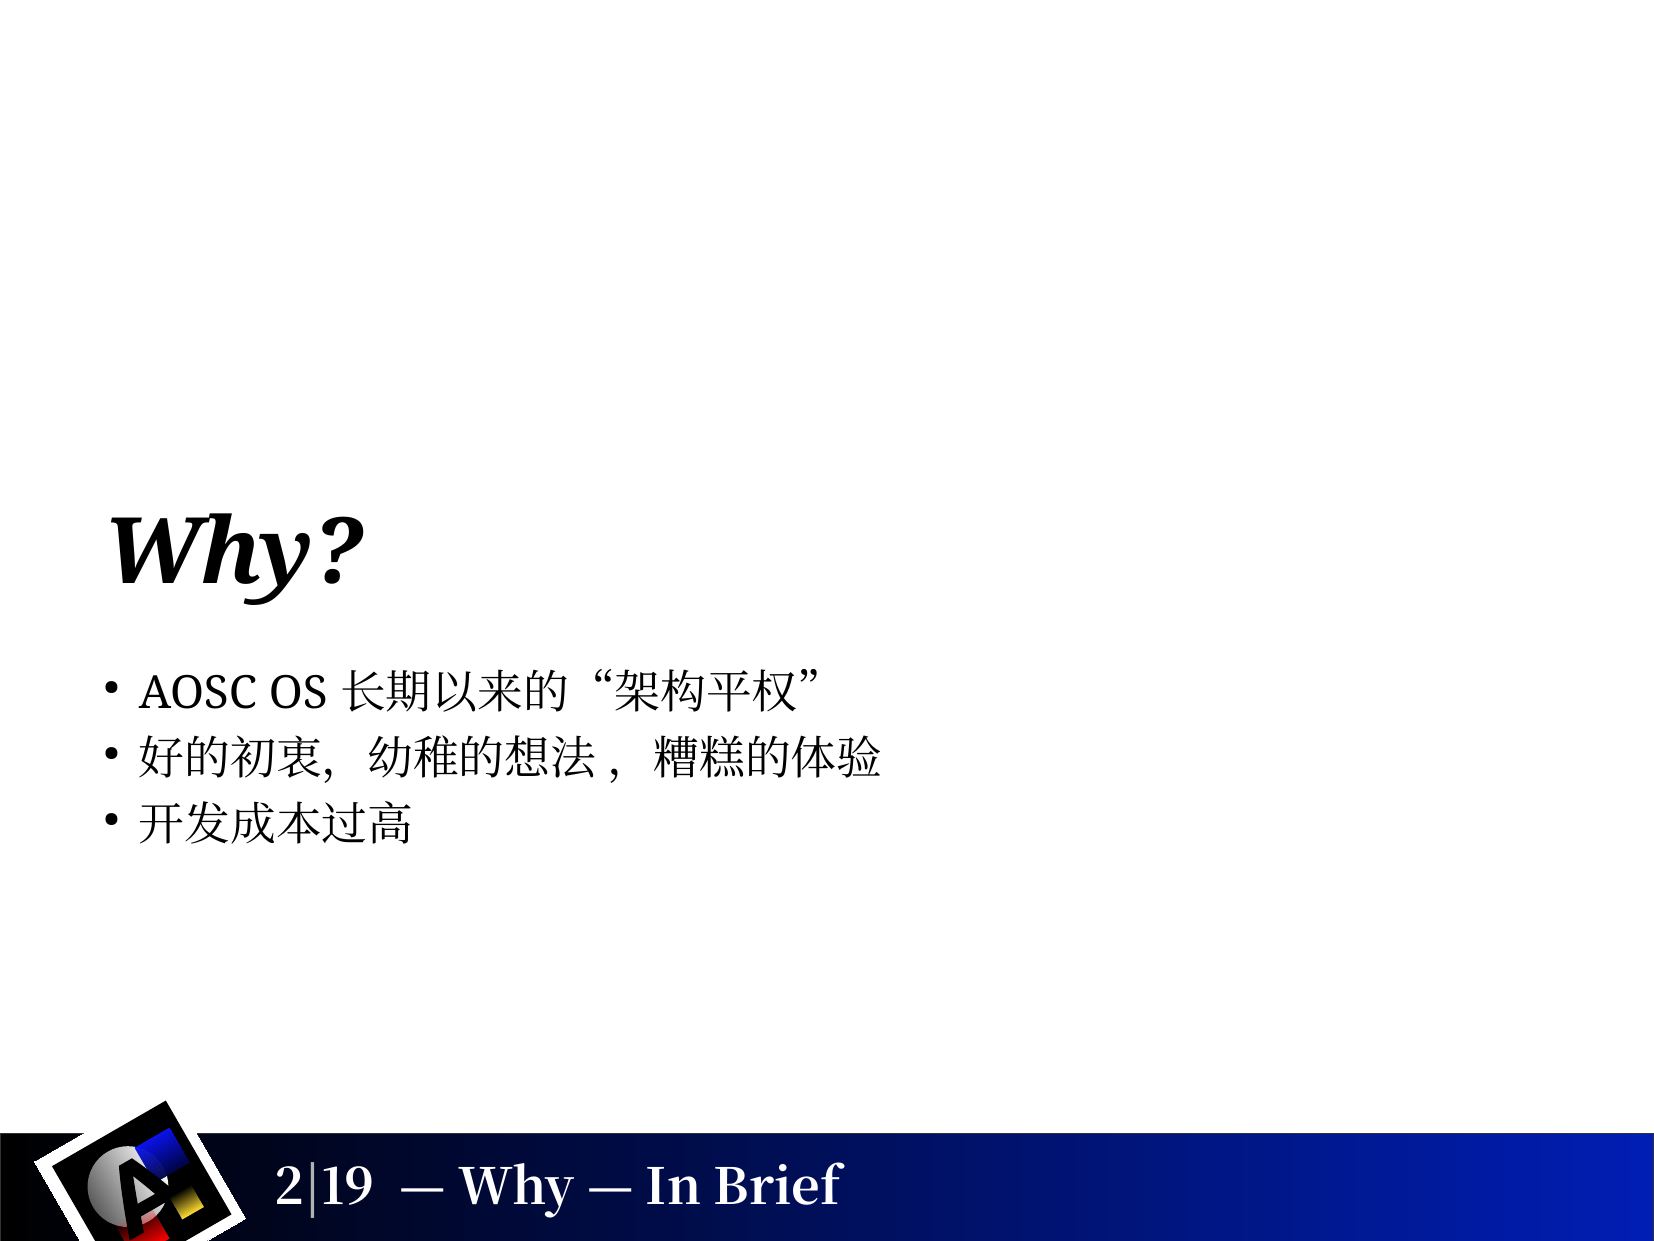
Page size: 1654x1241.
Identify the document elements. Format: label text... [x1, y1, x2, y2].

text_box Why? AOSC OS长期以来的“架构平权” 好的初衷，幼稚的想法 ，糟糕的体验 开发成本过高 [88, 478, 1056, 864]
text_box 17|19 — Try It! [259, 1139, 1571, 1241]
picture [51, 1100, 232, 1241]
text_box [0, 1084, 1654, 1241]
